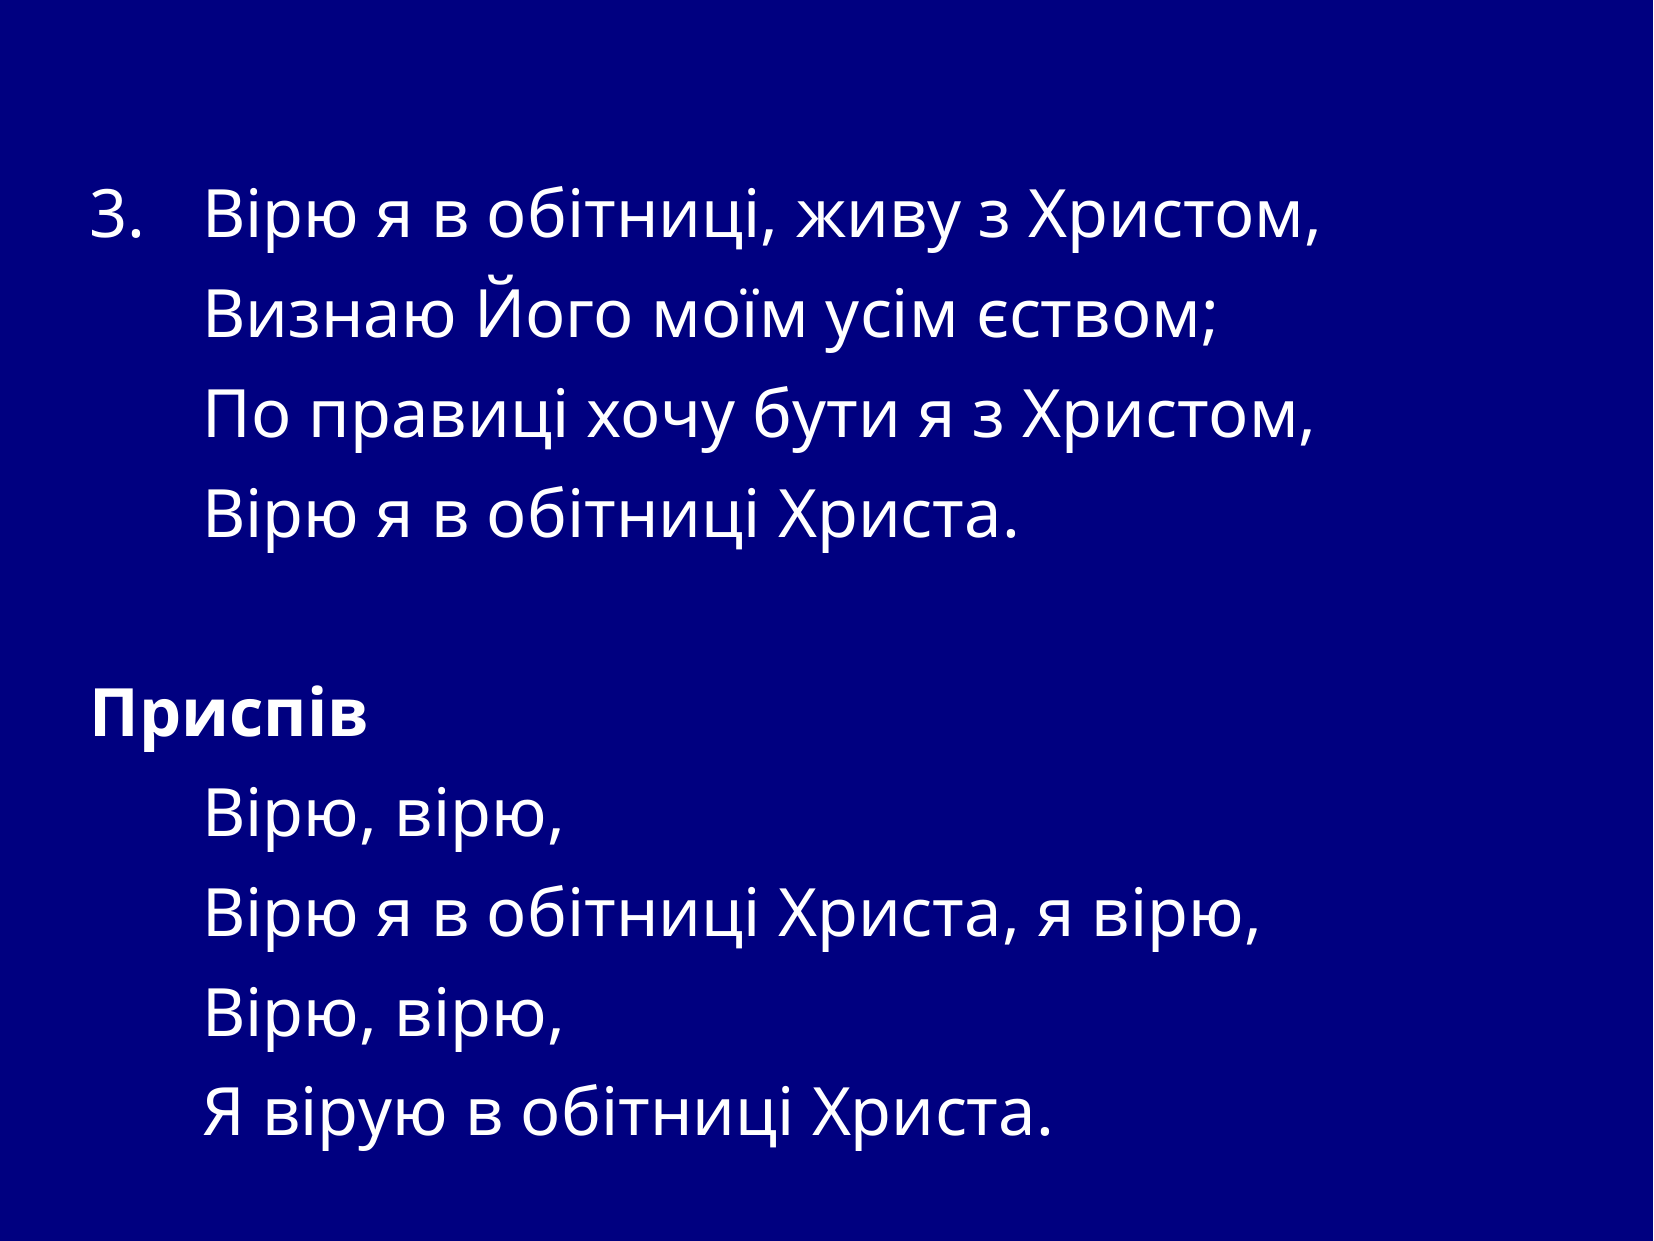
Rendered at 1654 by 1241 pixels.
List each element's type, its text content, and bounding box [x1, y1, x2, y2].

text_box 3. Вірю я в обітниці, живу з Христом, Визнаю Його моїм усім єством; По правиці хочу бути я з Христом, Вірю я в обітниці Христа. Приспів Вірю, вірю, Вірю я в обітниці Христа, я вірю, Вірю, вірю, Я вірую в обітниці Христа. [75, 150, 1576, 1163]
